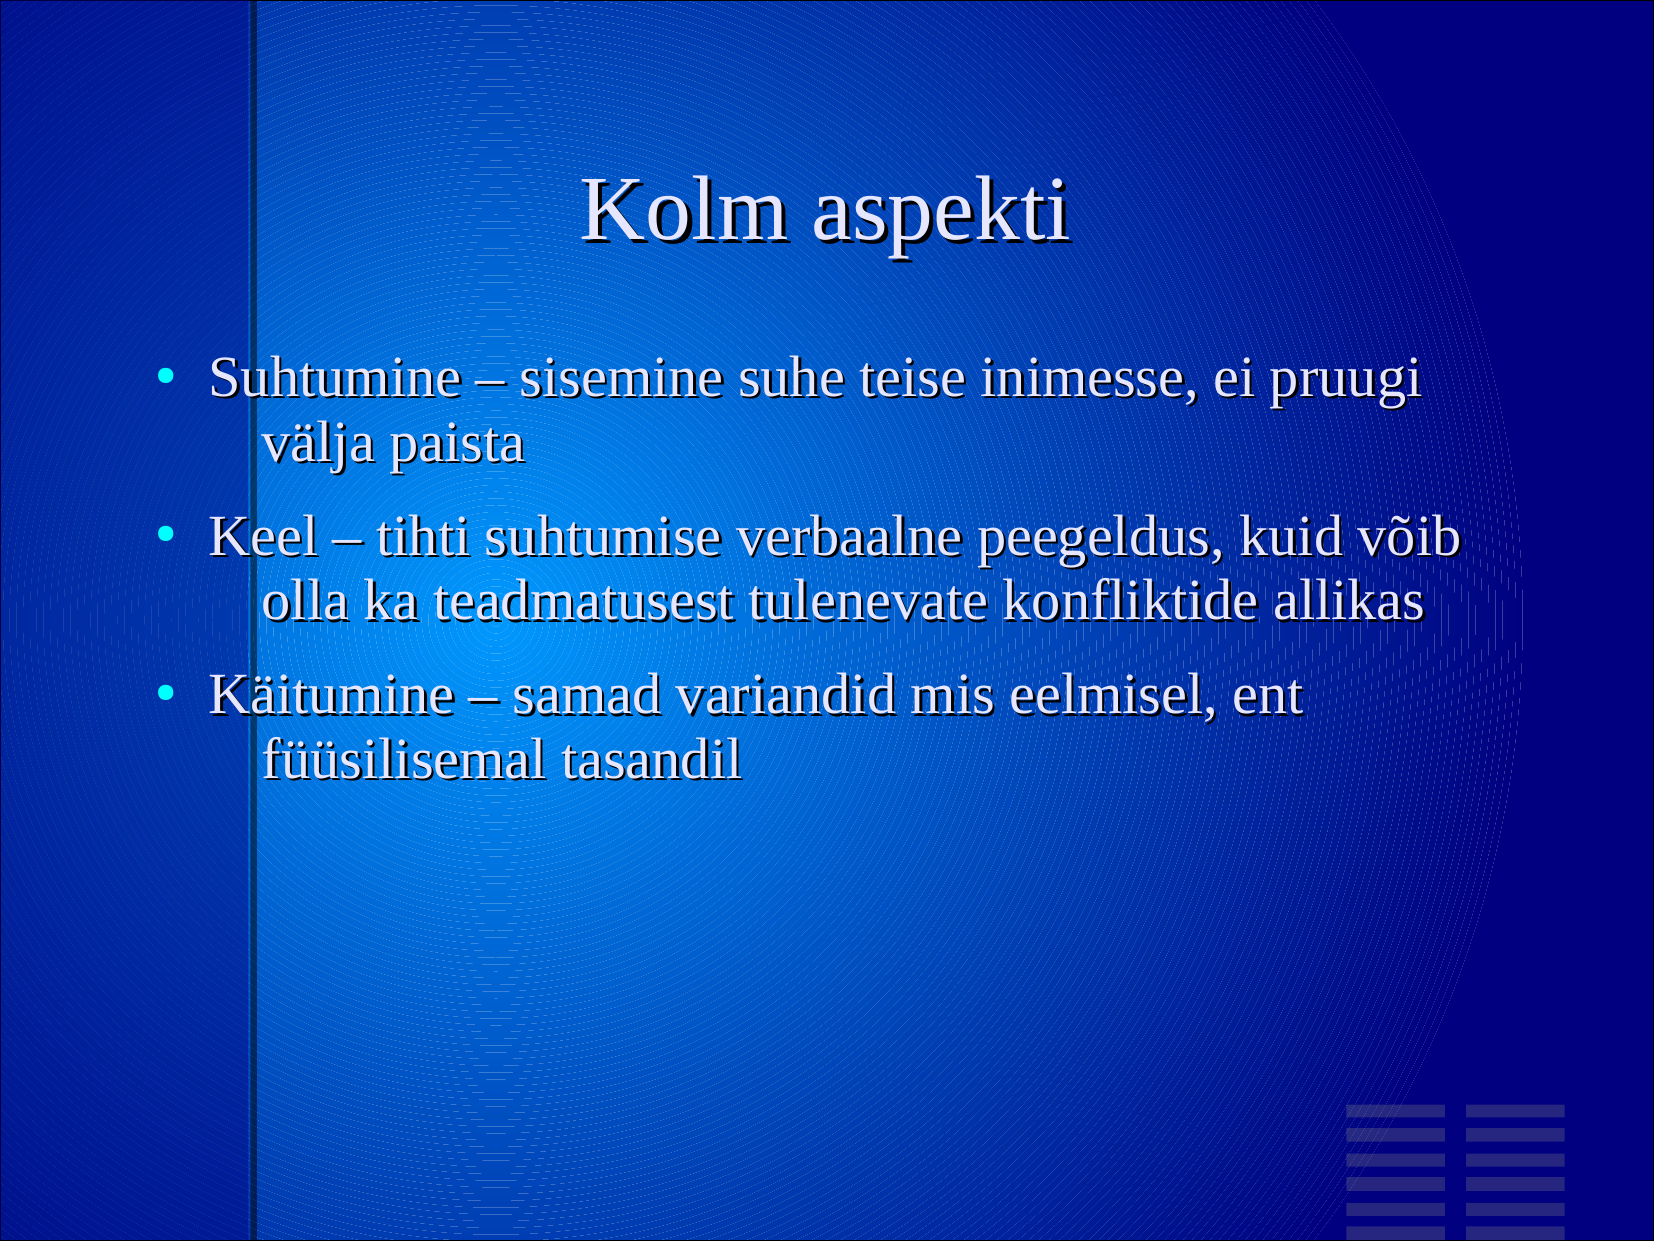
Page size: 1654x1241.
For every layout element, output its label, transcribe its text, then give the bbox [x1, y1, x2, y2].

list Suhtumine – sisemine suhe teise inimesse, ei pruugi välja paista Keel – tihti suhtumise verbaalne peegeldus, kuid võib olla ka teadmatusest tulenevate konfliktide allikas Käitumine – samad variandid mis eelmisel, ent füüsilisemal tasandil [119, 344, 1533, 1126]
title Kolm aspekti [119, 104, 1533, 313]
